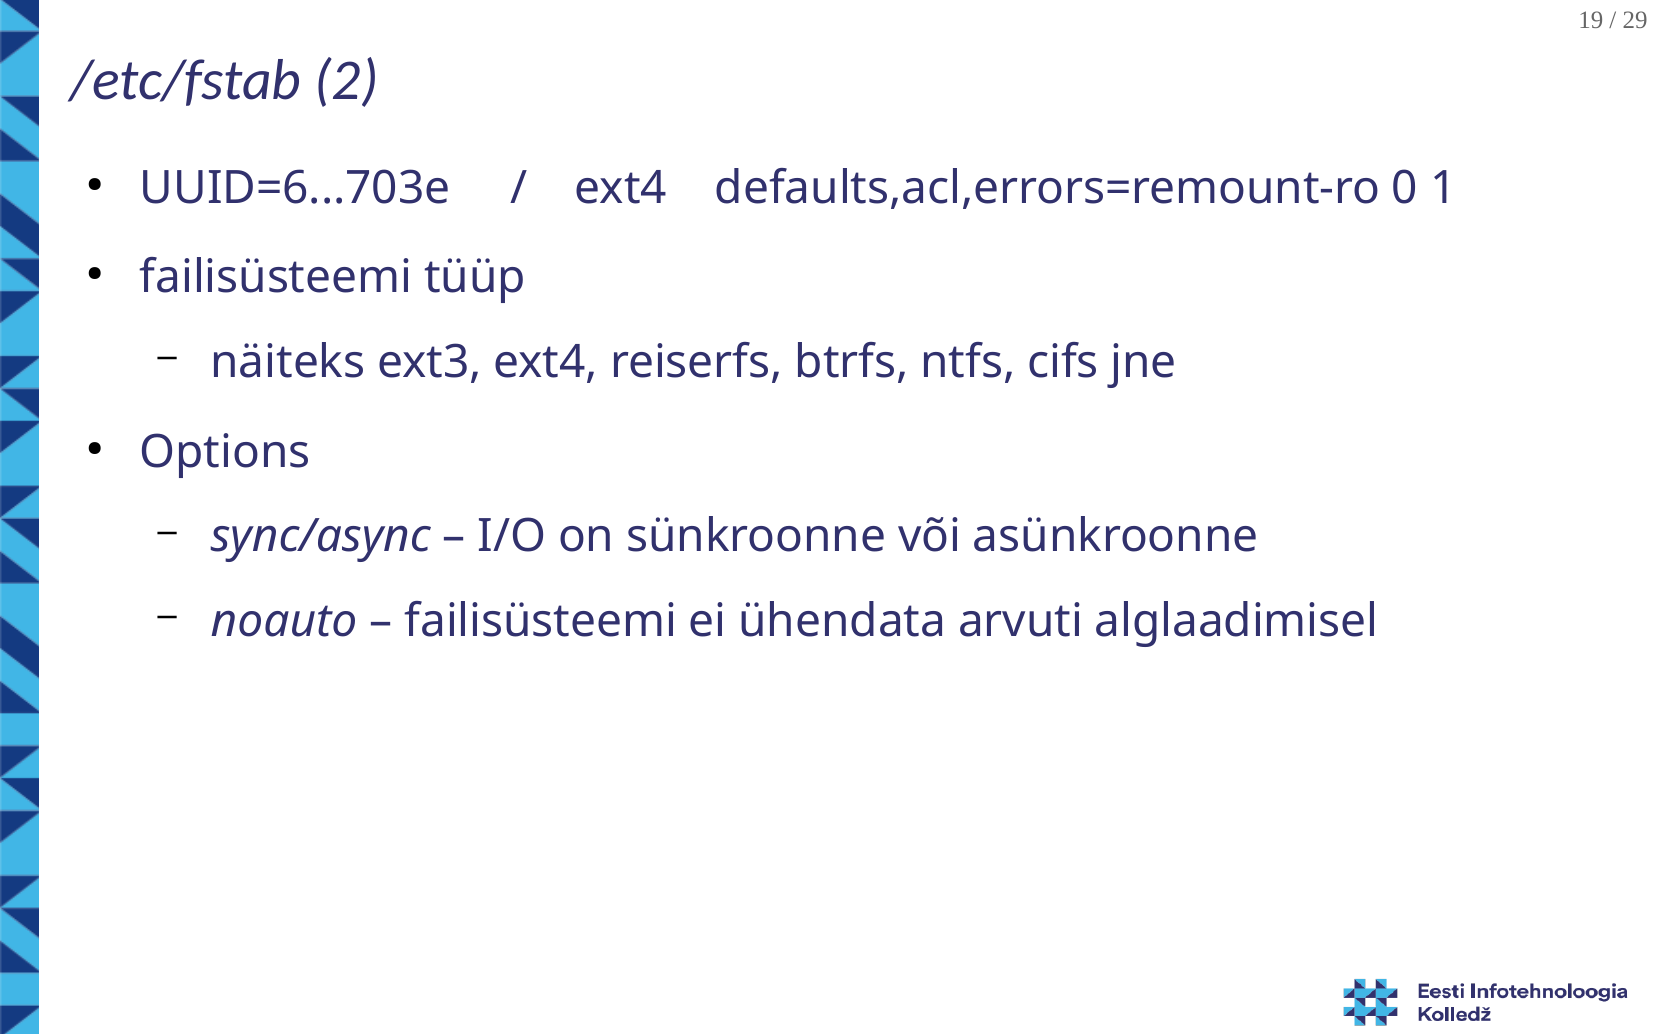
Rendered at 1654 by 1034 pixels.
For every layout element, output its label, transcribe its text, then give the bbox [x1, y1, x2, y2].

list UUID=6...703e / ext4 defaults,acl,errors=remount-ro 0 1 failisüsteemi tüüp näiteks ext3, ext4, reiserfs, btrfs, ntfs, cifs jne Options sync/async – I/O on sünkroonne või asünkroonne noauto – failisüsteemi ei ühendata arvuti alglaadimisel [68, 153, 1630, 957]
title /etc/fstab (2) [70, 41, 1630, 130]
